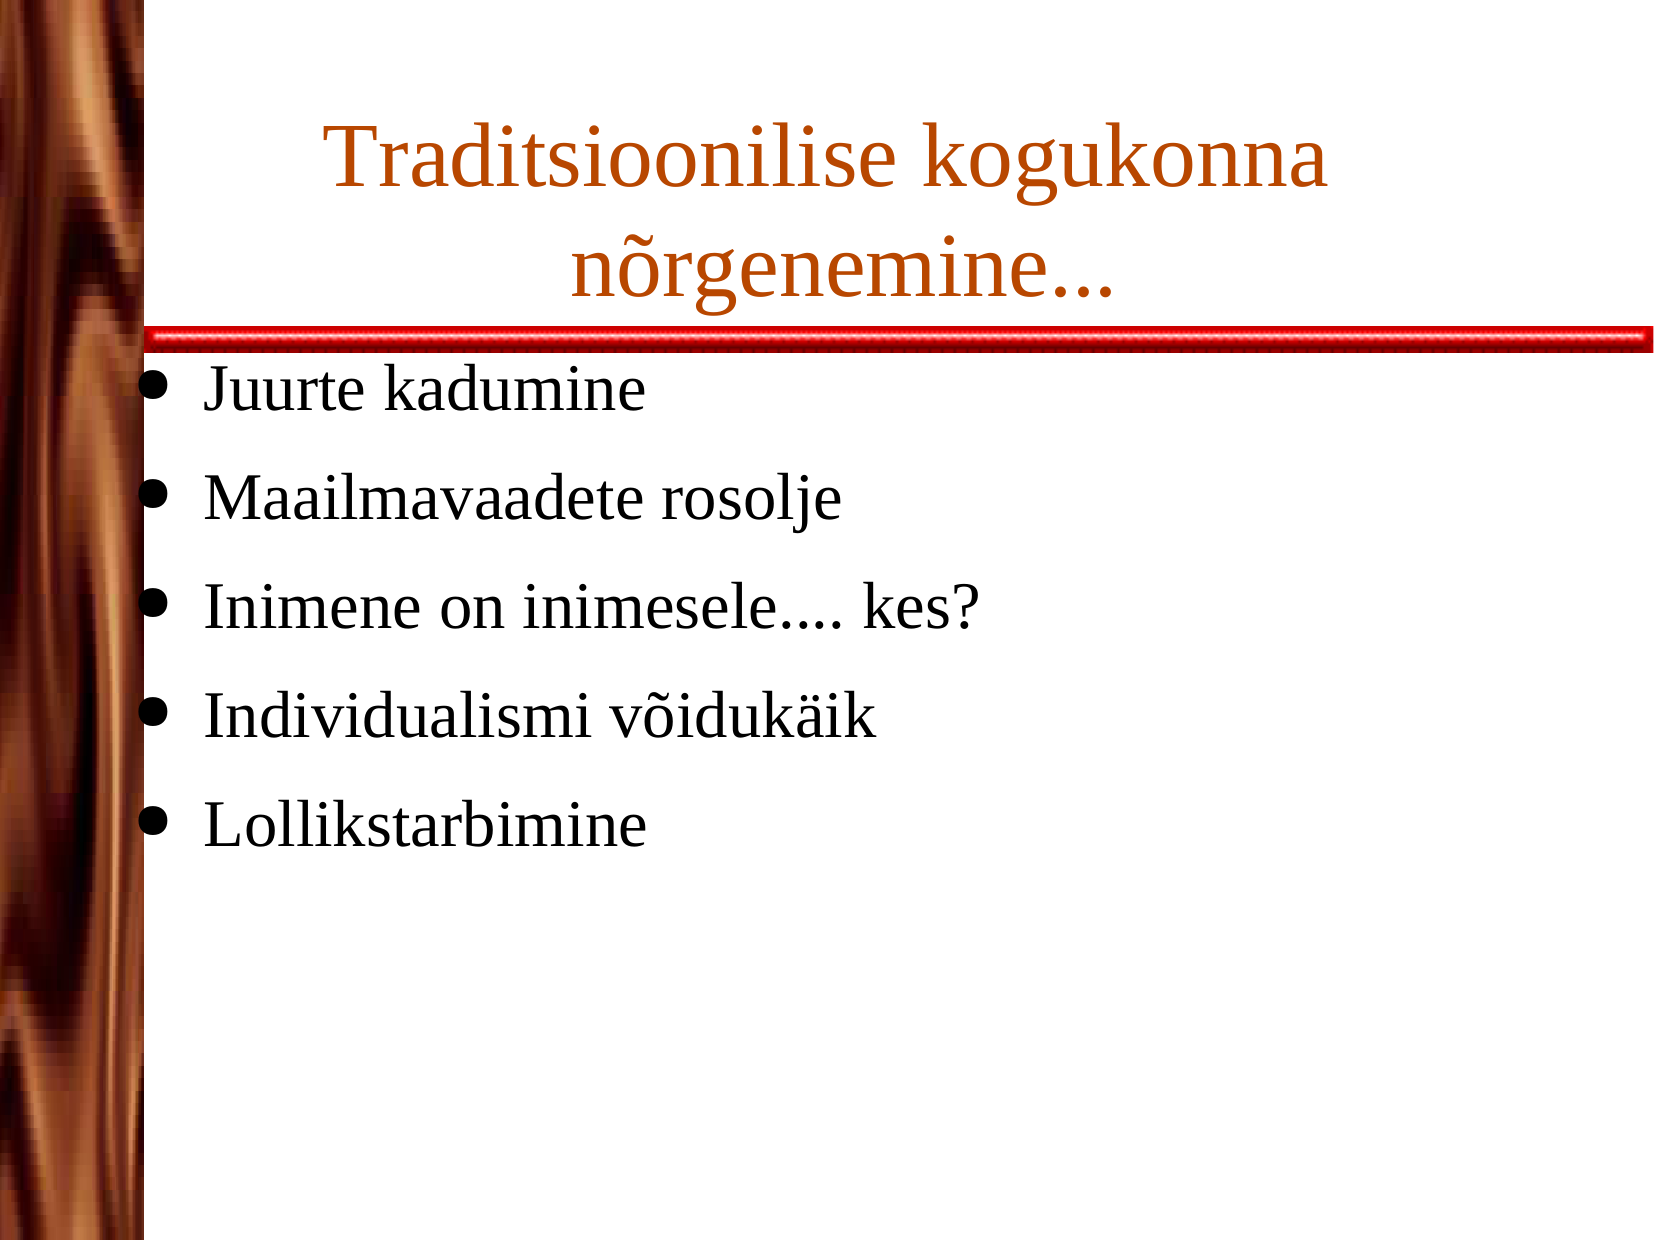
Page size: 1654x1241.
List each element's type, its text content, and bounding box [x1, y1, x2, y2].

list Juurte kadumine Maailmavaadete rosolje Inimene on inimesele.... kes? Individualismi võidukäik Lollikstarbimine [121, 344, 1533, 1126]
title Traditsioonilise kogukonna nõrgenemine... [121, 100, 1533, 313]
picture [0, 0, 1654, 1240]
